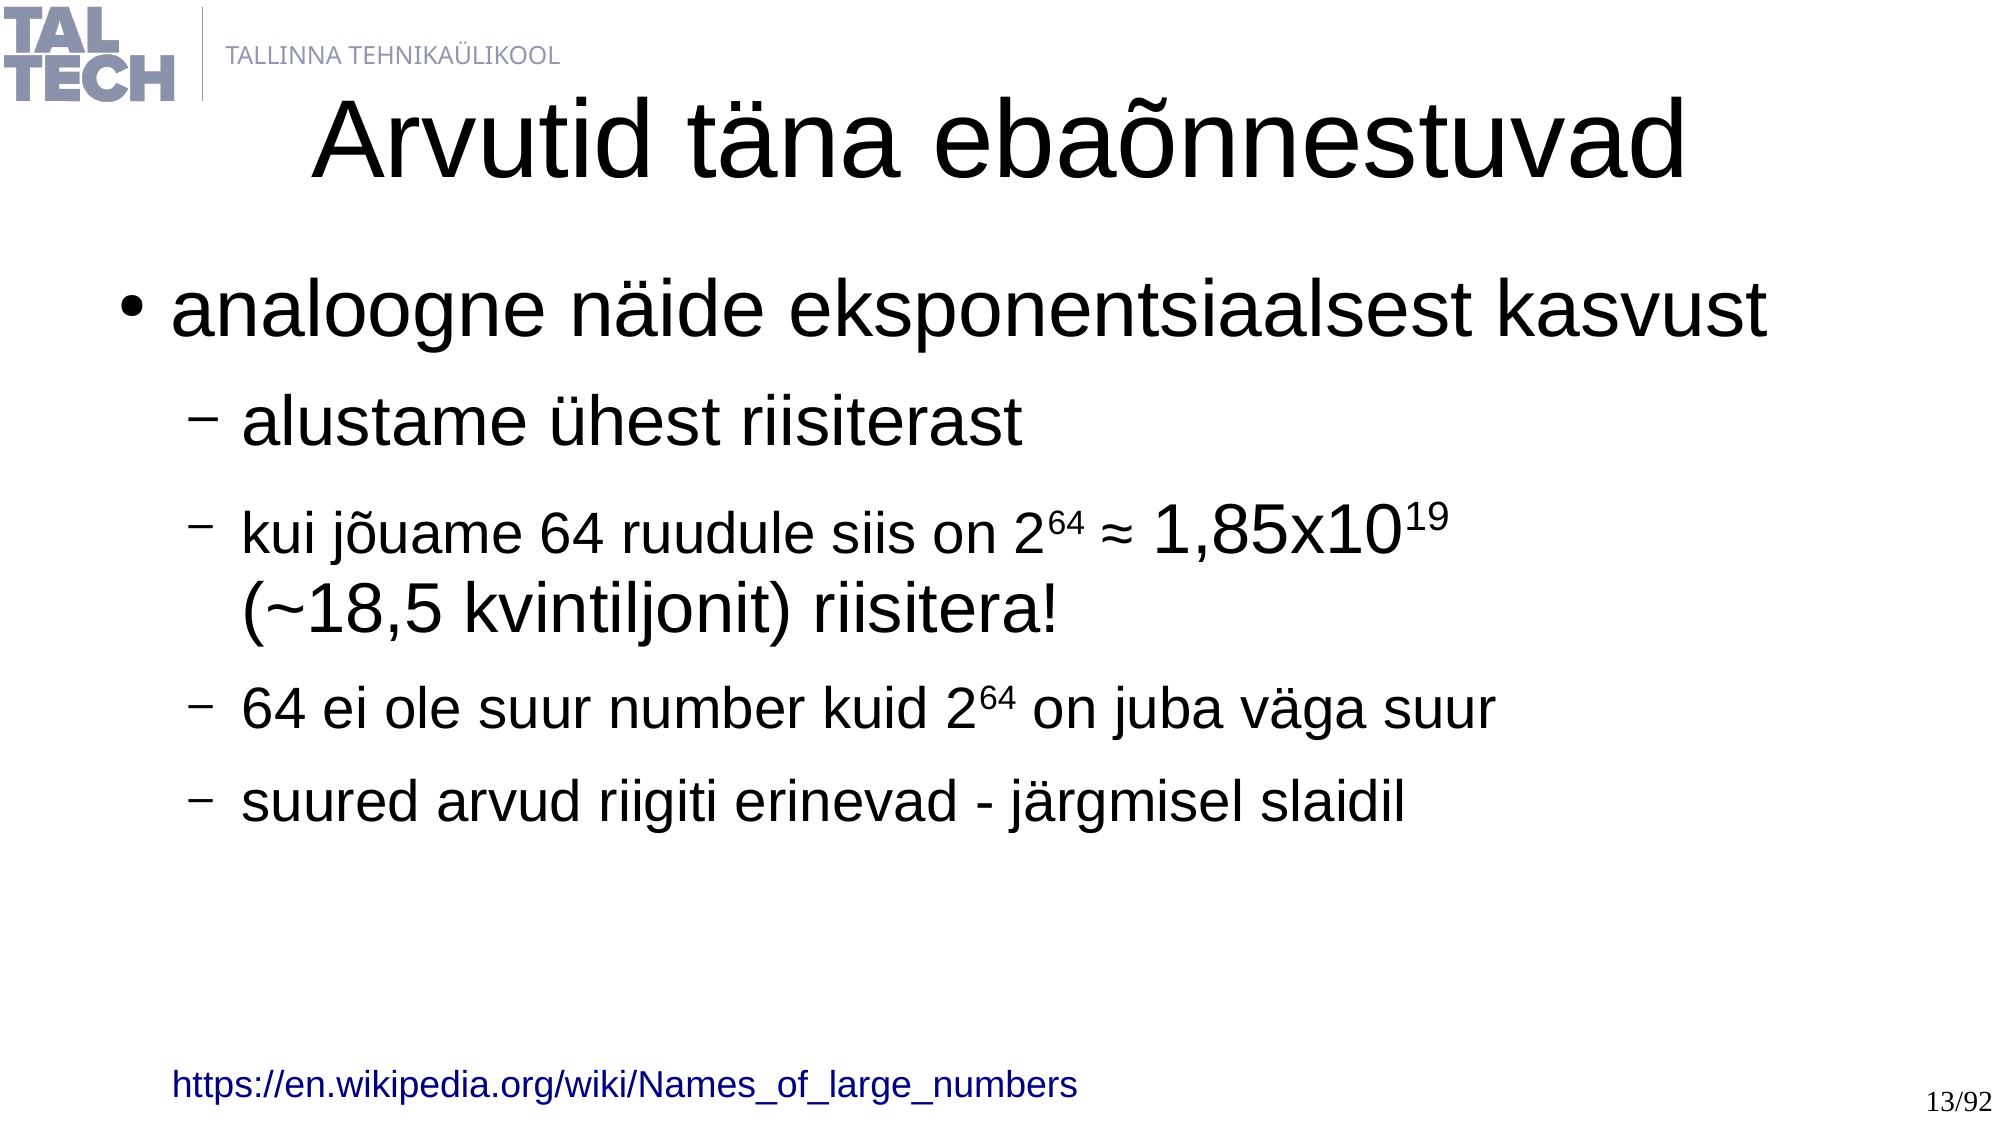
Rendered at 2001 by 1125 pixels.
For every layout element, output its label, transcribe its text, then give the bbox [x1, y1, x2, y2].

picture [0, 0, 178, 107]
list analoogne näide eksponentsiaalsest kasvust alustame ühest riisiterast kui jõuame 64 ruudule siis on 264 ≈ 1,85x1019 (~18,5 kvintiljonit) riisitera! 64 ei ole suur number kuid 264 on juba väga suur suured arvud riigiti erinevad - järgmisel slaidil [99, 263, 1901, 957]
title Arvutid täna ebaõnnestuvad [99, 44, 1901, 233]
text_box https://en.wikipedia.org/wiki/Names_of_large_numbers [157, 1056, 1290, 1125]
